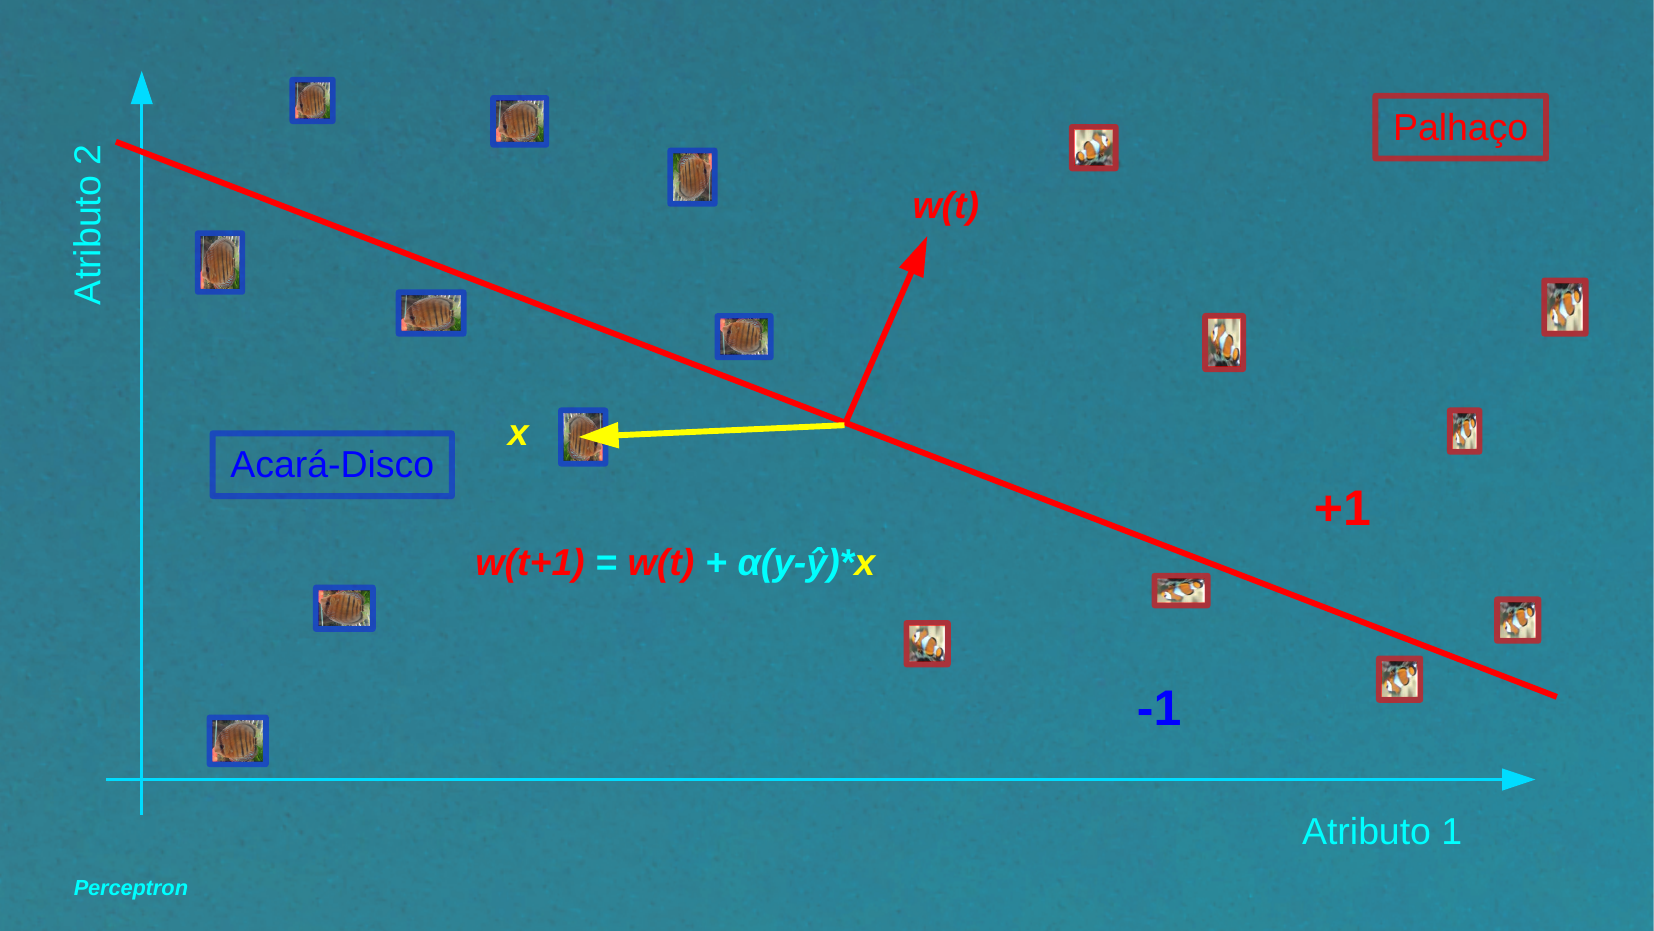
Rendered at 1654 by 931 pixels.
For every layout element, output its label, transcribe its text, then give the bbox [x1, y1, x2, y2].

text_box Palhaço [1375, 95, 1547, 159]
text_box -1 [1122, 672, 1252, 745]
text_box x [493, 403, 564, 461]
text_box Acará-Disco [212, 433, 452, 497]
picture [0, 0, 1654, 931]
text_box w(t) [897, 177, 1040, 234]
text_box w(t+1) = w(t) + α(y-ŷ)*x [460, 533, 898, 591]
text_box +1 [1299, 472, 1430, 544]
text_box Atributo 1 [1287, 803, 1478, 860]
text_box Atributo 2 [59, 129, 116, 320]
